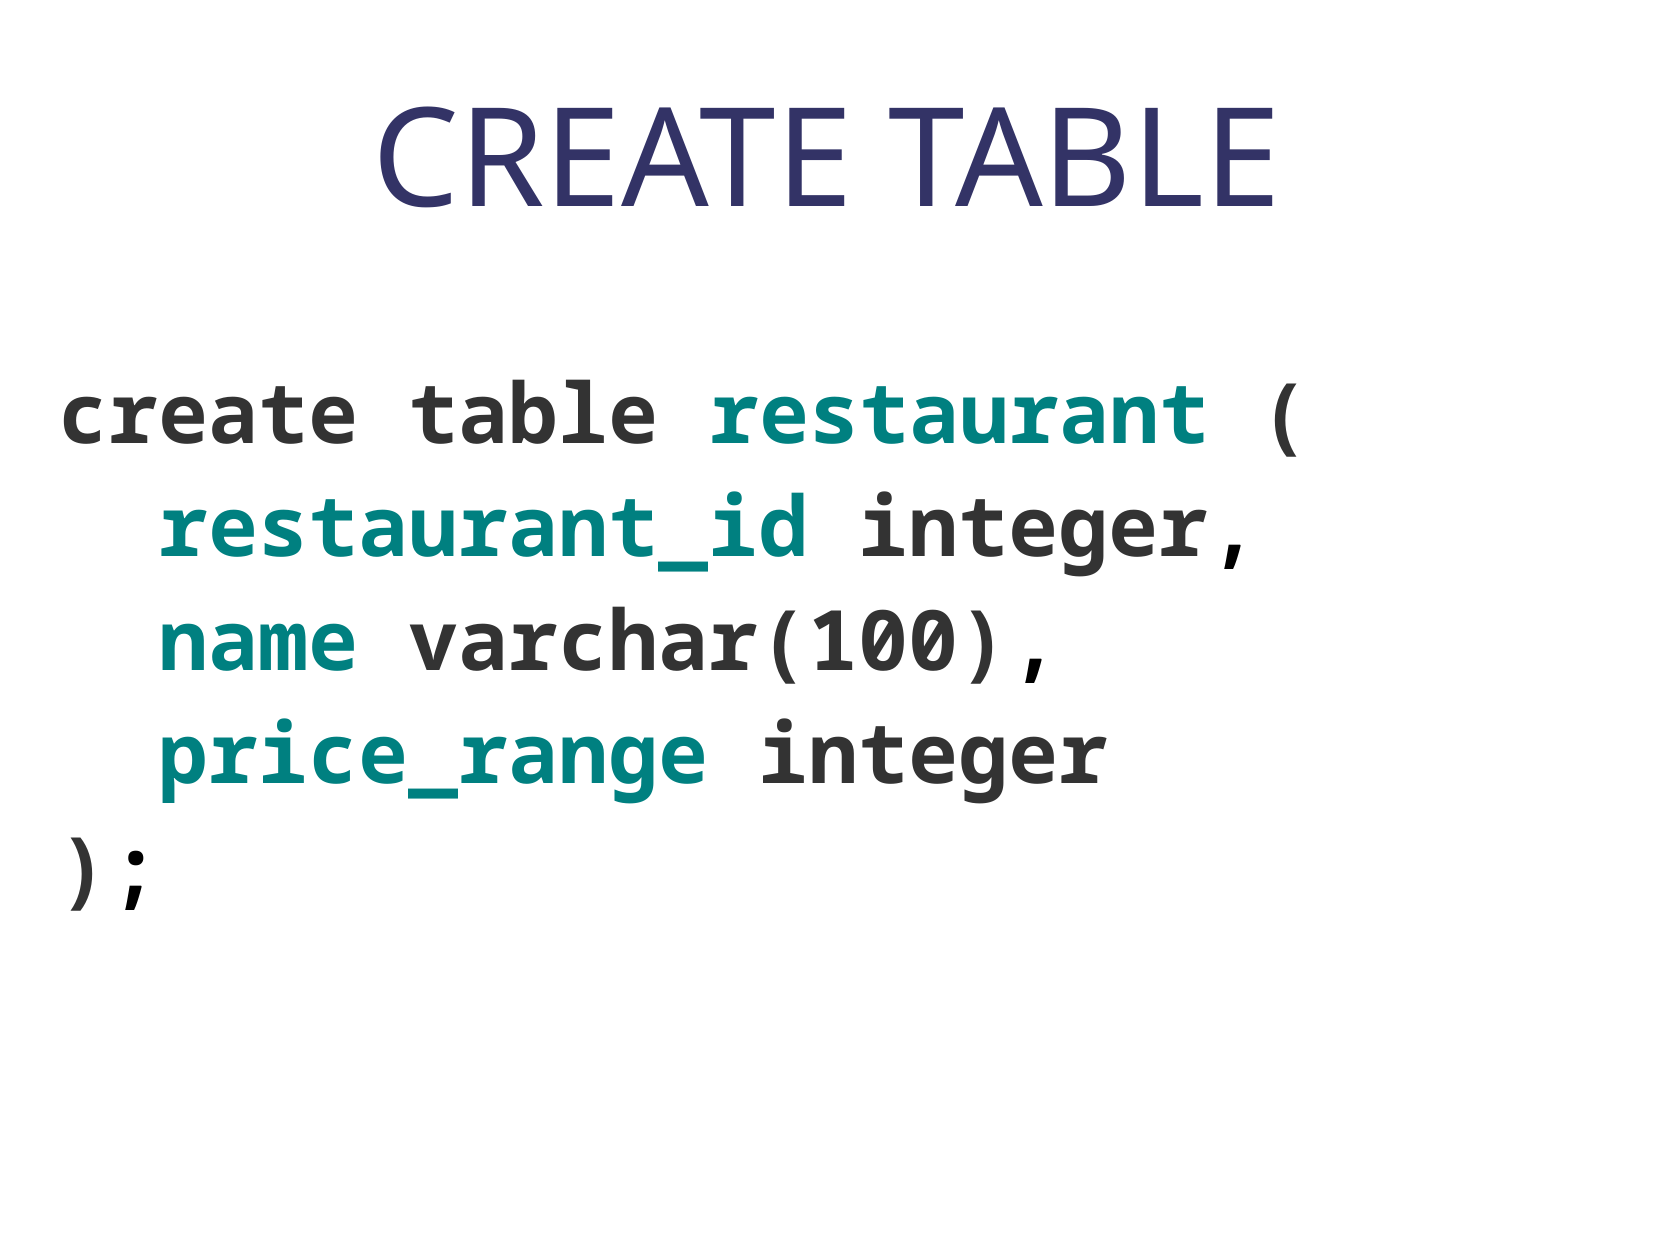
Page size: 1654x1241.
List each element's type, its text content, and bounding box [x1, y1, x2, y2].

title CREATE TABLE [82, 56, 1571, 250]
text_box create table restaurant ( restaurant_id integer, name varchar(100), price_range integer ); [59, 354, 1563, 835]
